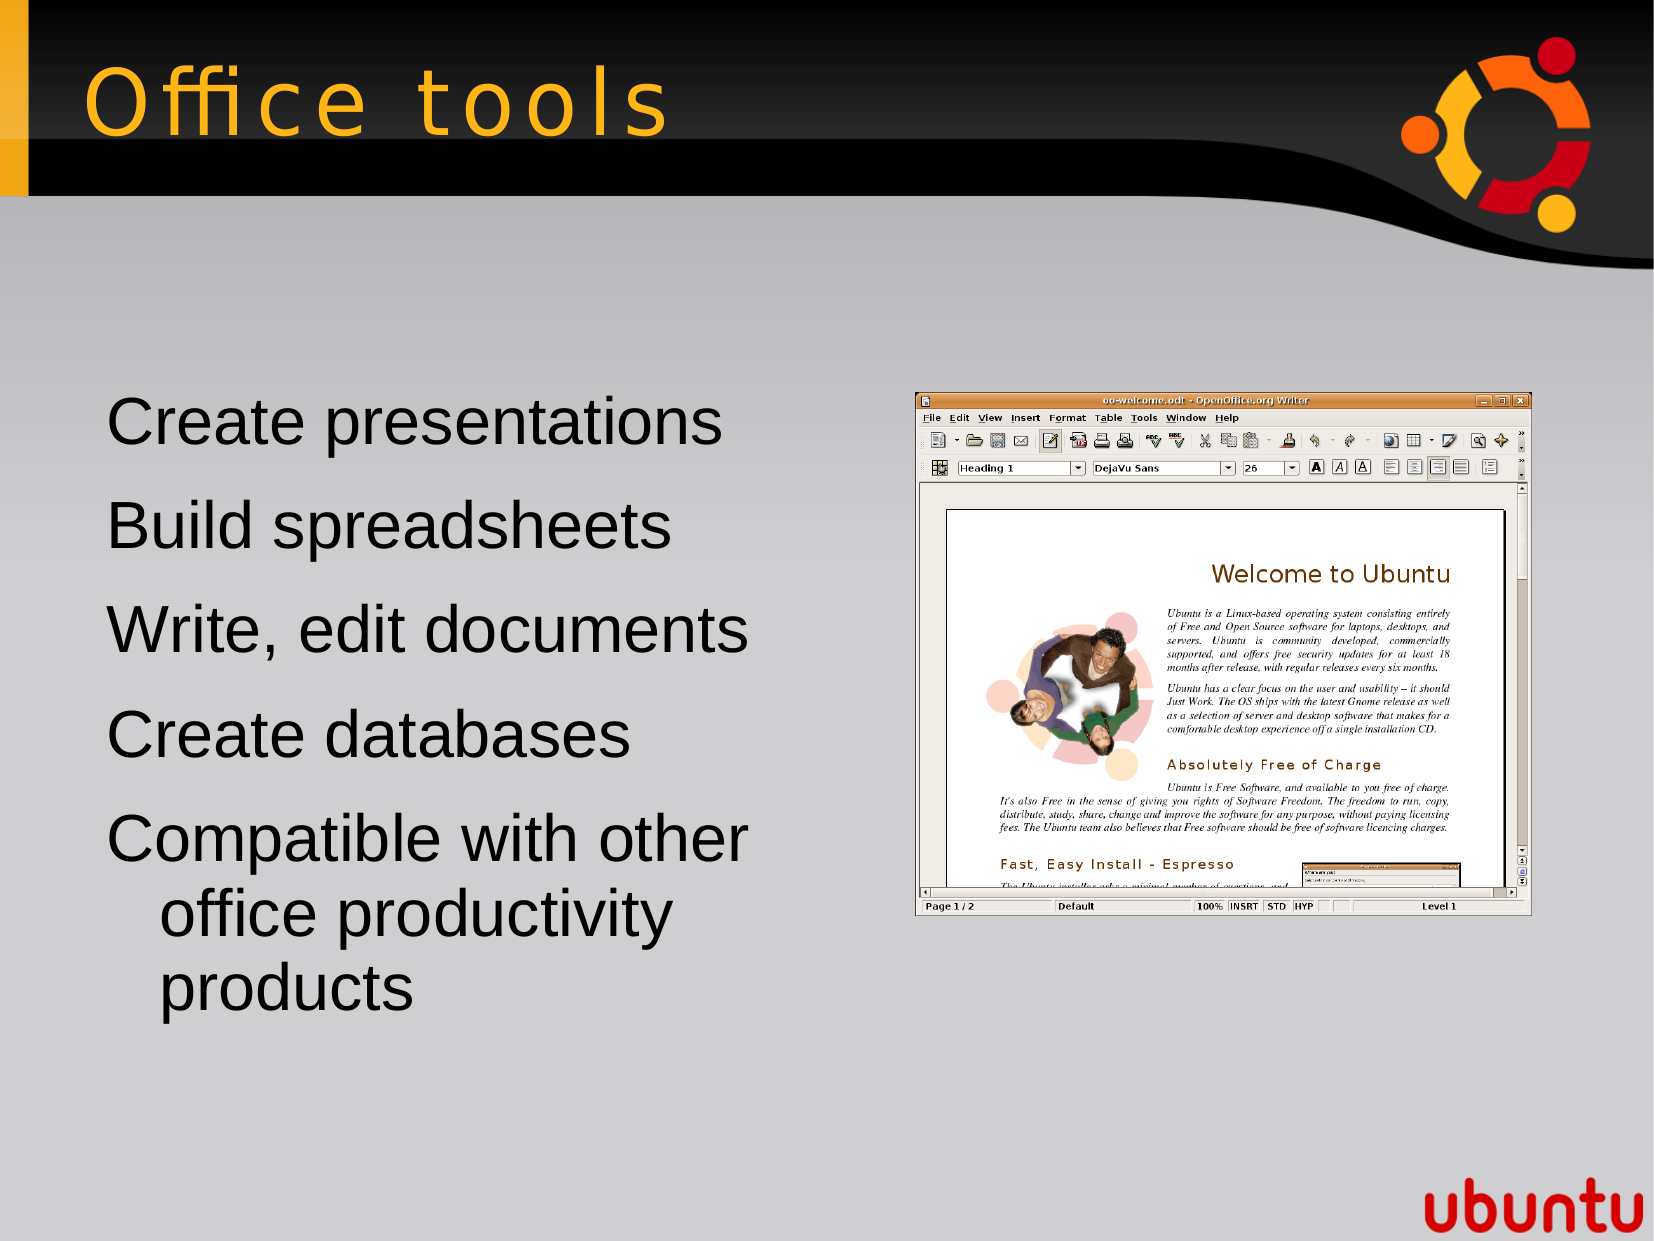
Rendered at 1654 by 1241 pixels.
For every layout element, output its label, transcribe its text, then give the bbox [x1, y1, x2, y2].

picture [0, 0, 1654, 1241]
title Office tools [82, 0, 1654, 208]
list Create presentations Build spreadsheets Write, edit documents Create databases Compatible with other office productivity products [88, 383, 827, 1143]
